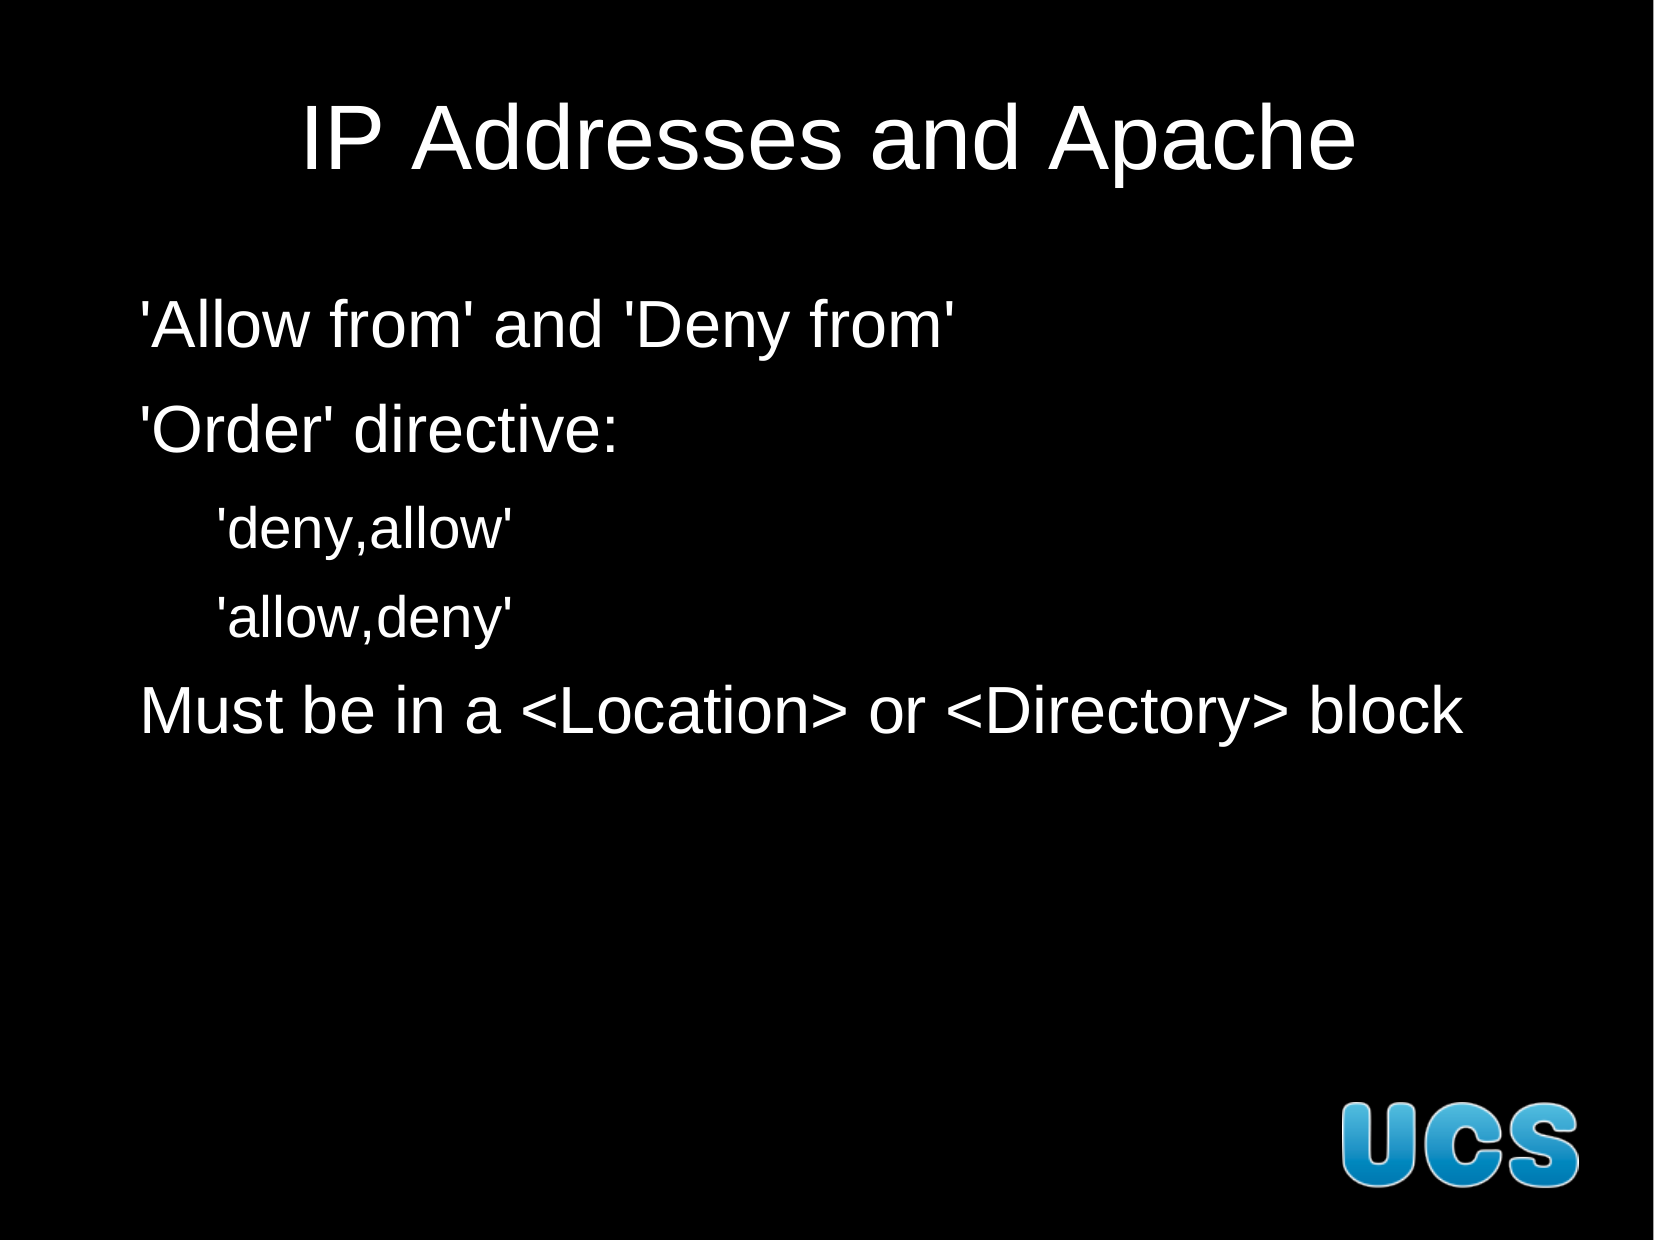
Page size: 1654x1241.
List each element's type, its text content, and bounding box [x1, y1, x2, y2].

title IP Addresses and Apache [123, 34, 1536, 242]
picture [1342, 1102, 1579, 1190]
list 'Allow from' and 'Deny from' 'Order' directive: 'deny,allow' 'allow,deny' Must be in a <Location> or <Directory> block [121, 287, 1534, 1179]
